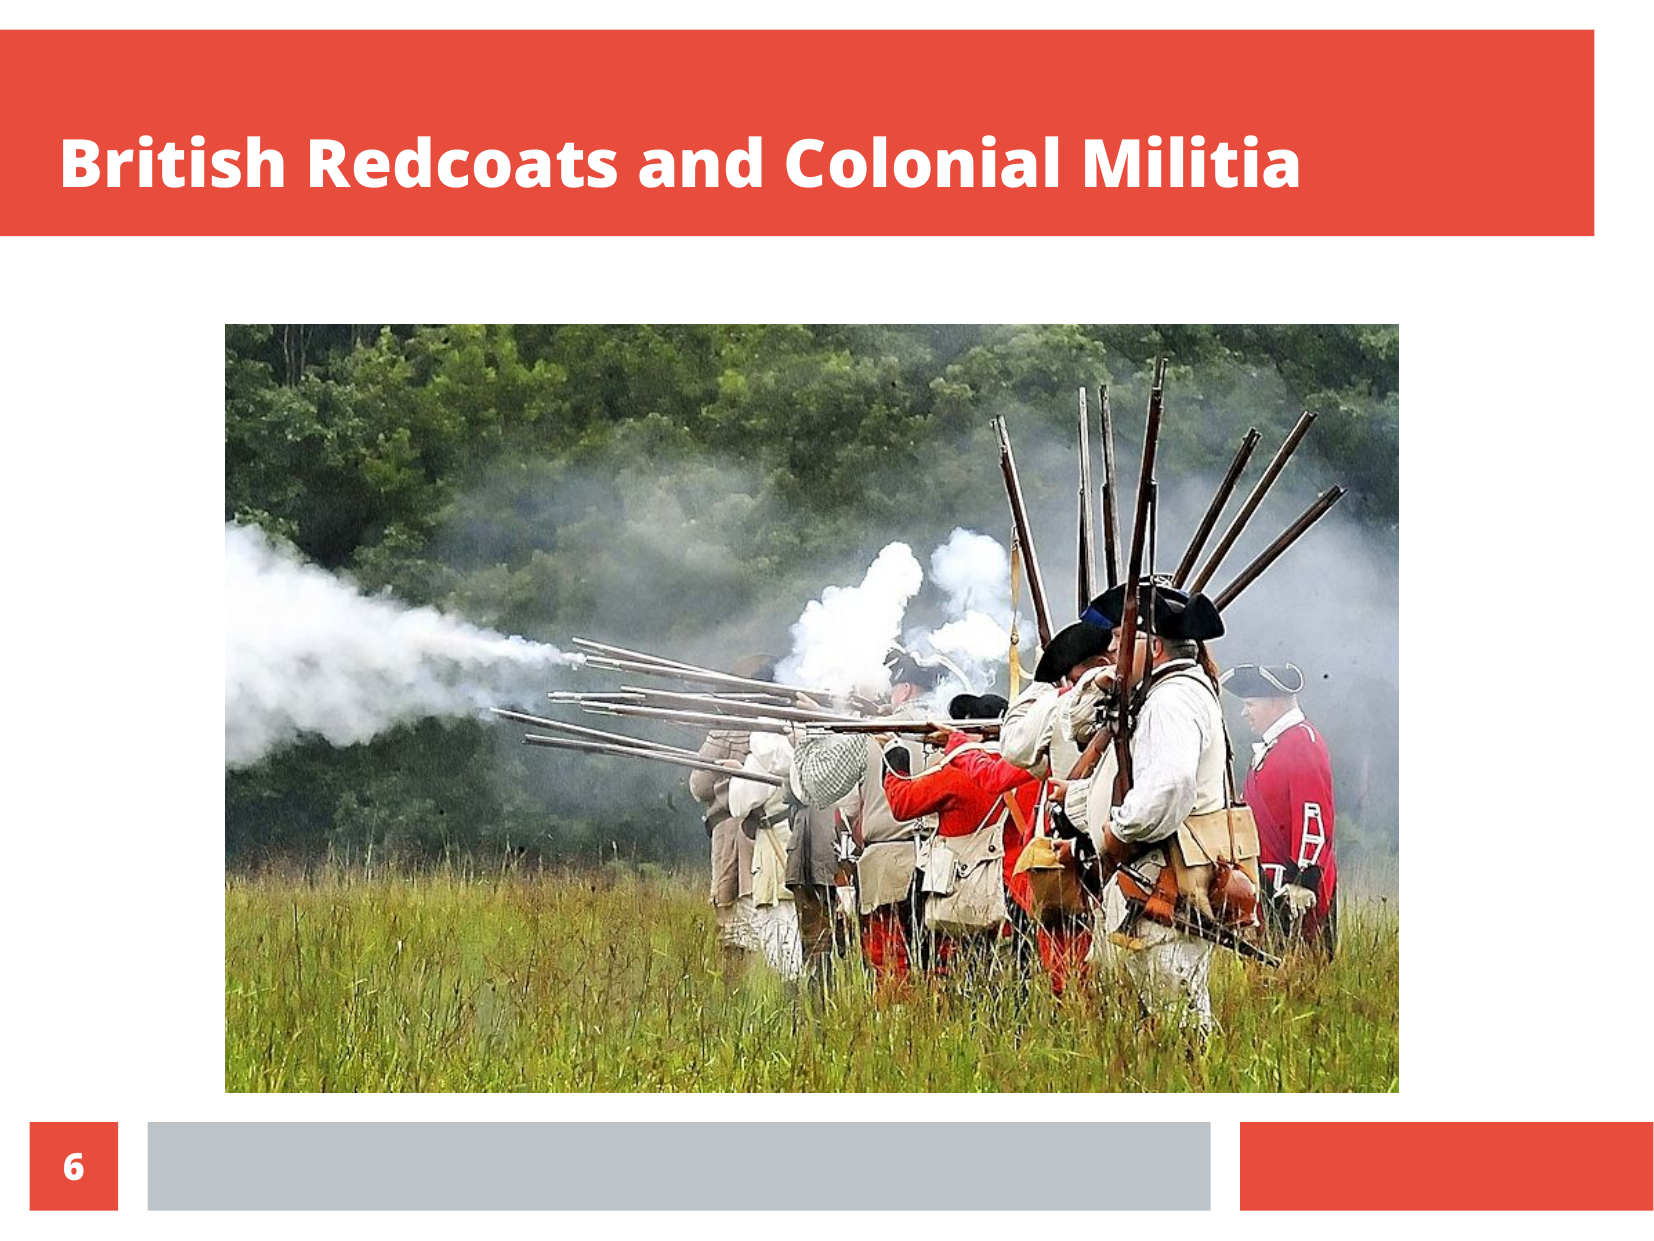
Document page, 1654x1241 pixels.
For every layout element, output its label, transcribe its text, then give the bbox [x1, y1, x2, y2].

picture [225, 324, 1399, 1093]
title British Redcoats and Colonial Militia [59, 59, 1595, 207]
